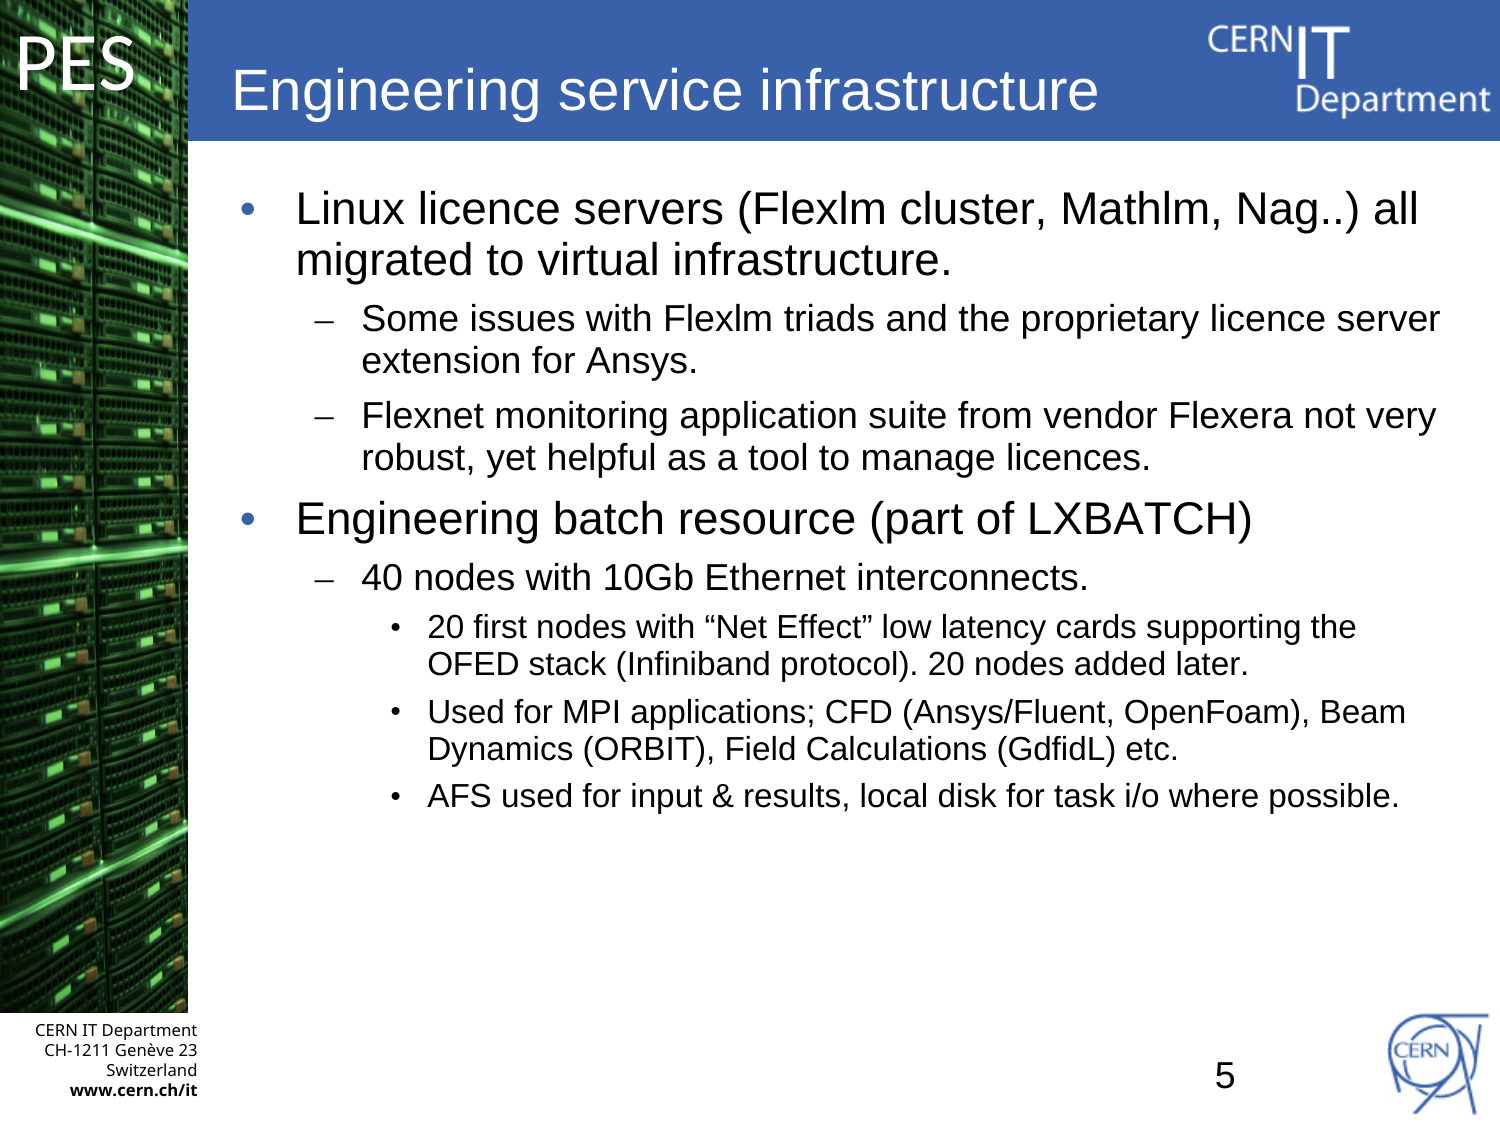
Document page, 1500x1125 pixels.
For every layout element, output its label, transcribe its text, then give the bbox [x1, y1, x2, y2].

title Engineering service infrastructure [212, 0, 1125, 176]
picture [0, 0, 212, 1013]
picture [1387, 1012, 1490, 1115]
list Linux licence servers (Flexlm cluster, Mathlm, Nag..) all migrated to virtual infrastructure. Some issues with Flexlm triads and the proprietary licence server extension for Ansys. Flexnet monitoring application suite from vendor Flexera not very robust, yet helpful as a tool to manage licences. Engineering batch resource (part of LXBATCH) 40 nodes with 10Gb Ethernet interconnects. 20 first nodes with “Net Effect” low latency cards supporting the OFED stack (Infiniband protocol). 20 nodes added later. Used for MPI applications; CFD (Ansys/Fluent, OpenFoam), Beam Dynamics (ORBIT), Field Calculations (GdfidL) etc. AFS used for input & results, local disk for task i/o where possible. [224, 174, 1463, 918]
picture [1125, 0, 1500, 141]
